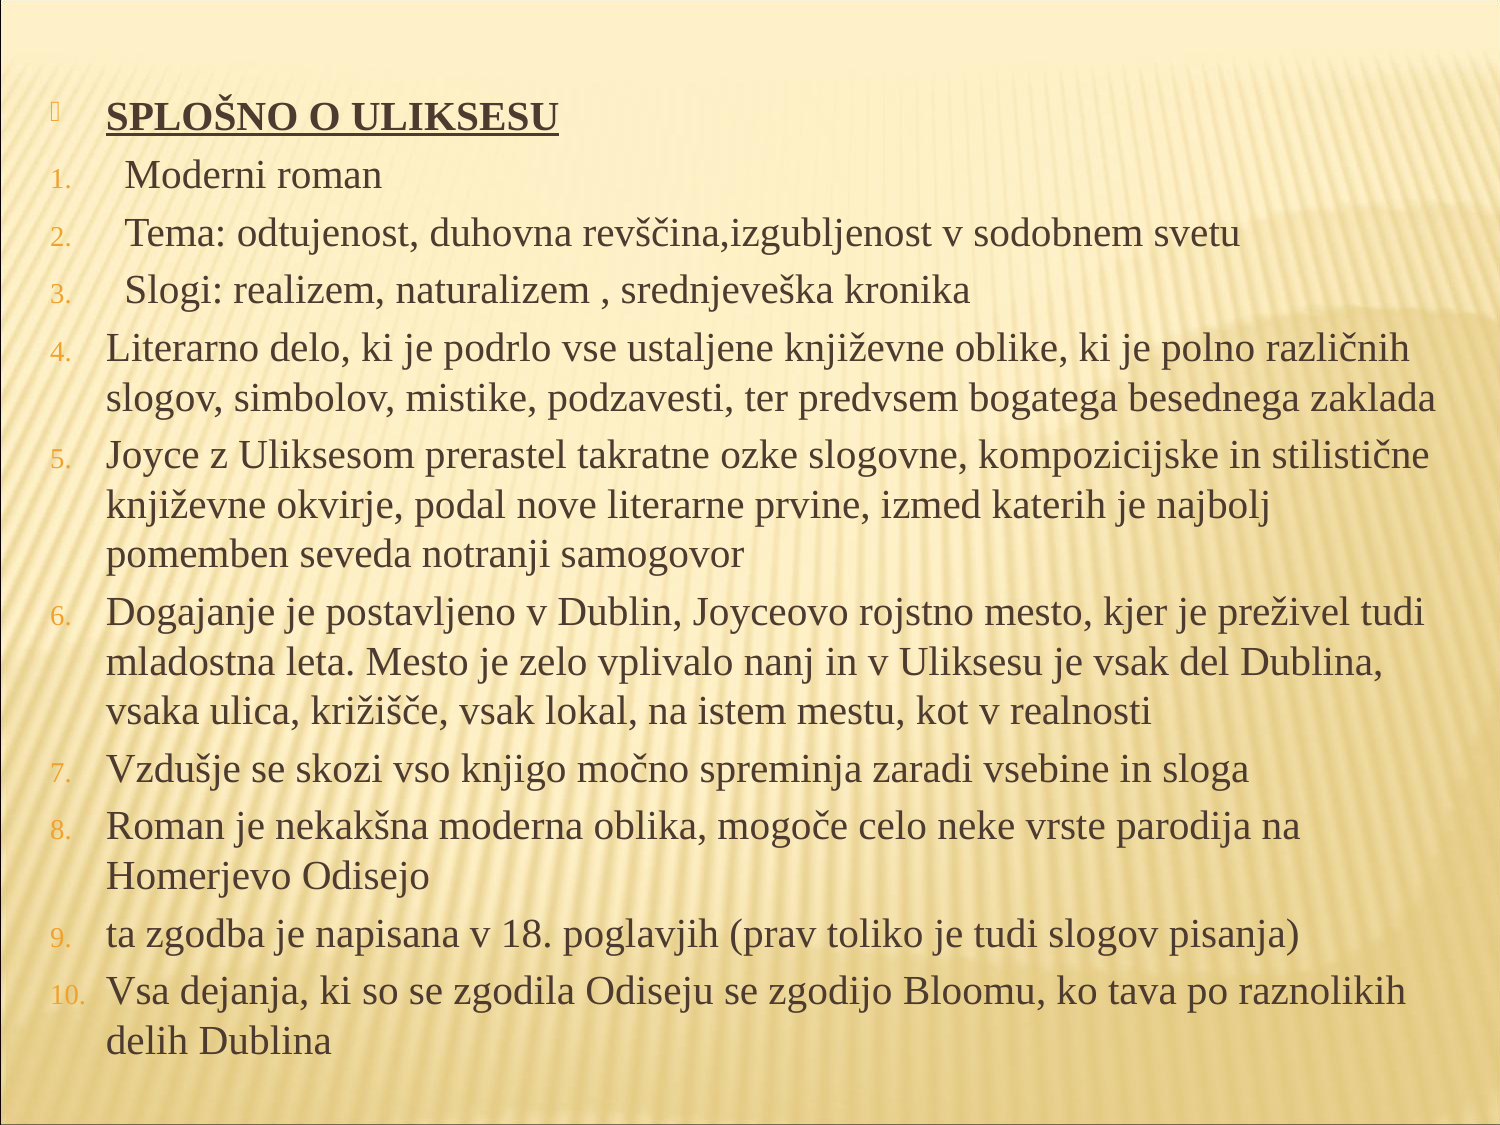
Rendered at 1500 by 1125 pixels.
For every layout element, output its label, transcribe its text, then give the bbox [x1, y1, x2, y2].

picture [0, 0, 1500, 1125]
list SPLOŠNO O ULIKSESU Moderni roman Tema: odtujenost, duhovna revščina,izgubljenost v sodobnem svetu Slogi: realizem, naturalizem , srednjeveška kronika Literarno delo, ki je podrlo vse ustaljene književne oblike, ki je polno različnih slogov, simbolov, mistike, podzavesti, ter predvsem bogatega besednega zaklada Joyce z Uliksesom prerastel takratne ozke slogovne, kompozicijske in stilistične književne okvirje, podal nove literarne prvine, izmed katerih je najbolj pomemben seveda notranji samogovor Dogajanje je postavljeno v Dublin, Joyceovo rojstno mesto, kjer je preživel tudi mladostna leta. Mesto je zelo vplivalo nanj in v Uliksesu je vsak del Dublina, vsaka ulica, križišče, vsak lokal, na istem mestu, kot v realnosti Vzdušje se skozi vso knjigo močno spreminja zaradi vsebine in sloga Roman je nekakšna moderna oblika, mogoče celo neke vrste parodija na Homerjevo Odisejo ta zgodba je napisana v 18. poglavjih (prav toliko je tudi slogov pisanja) Vsa dejanja, ki so se zgodila Odiseju se zgodijo Bloomu, ko tava po raznolikih delih Dublina [35, 82, 1461, 1090]
